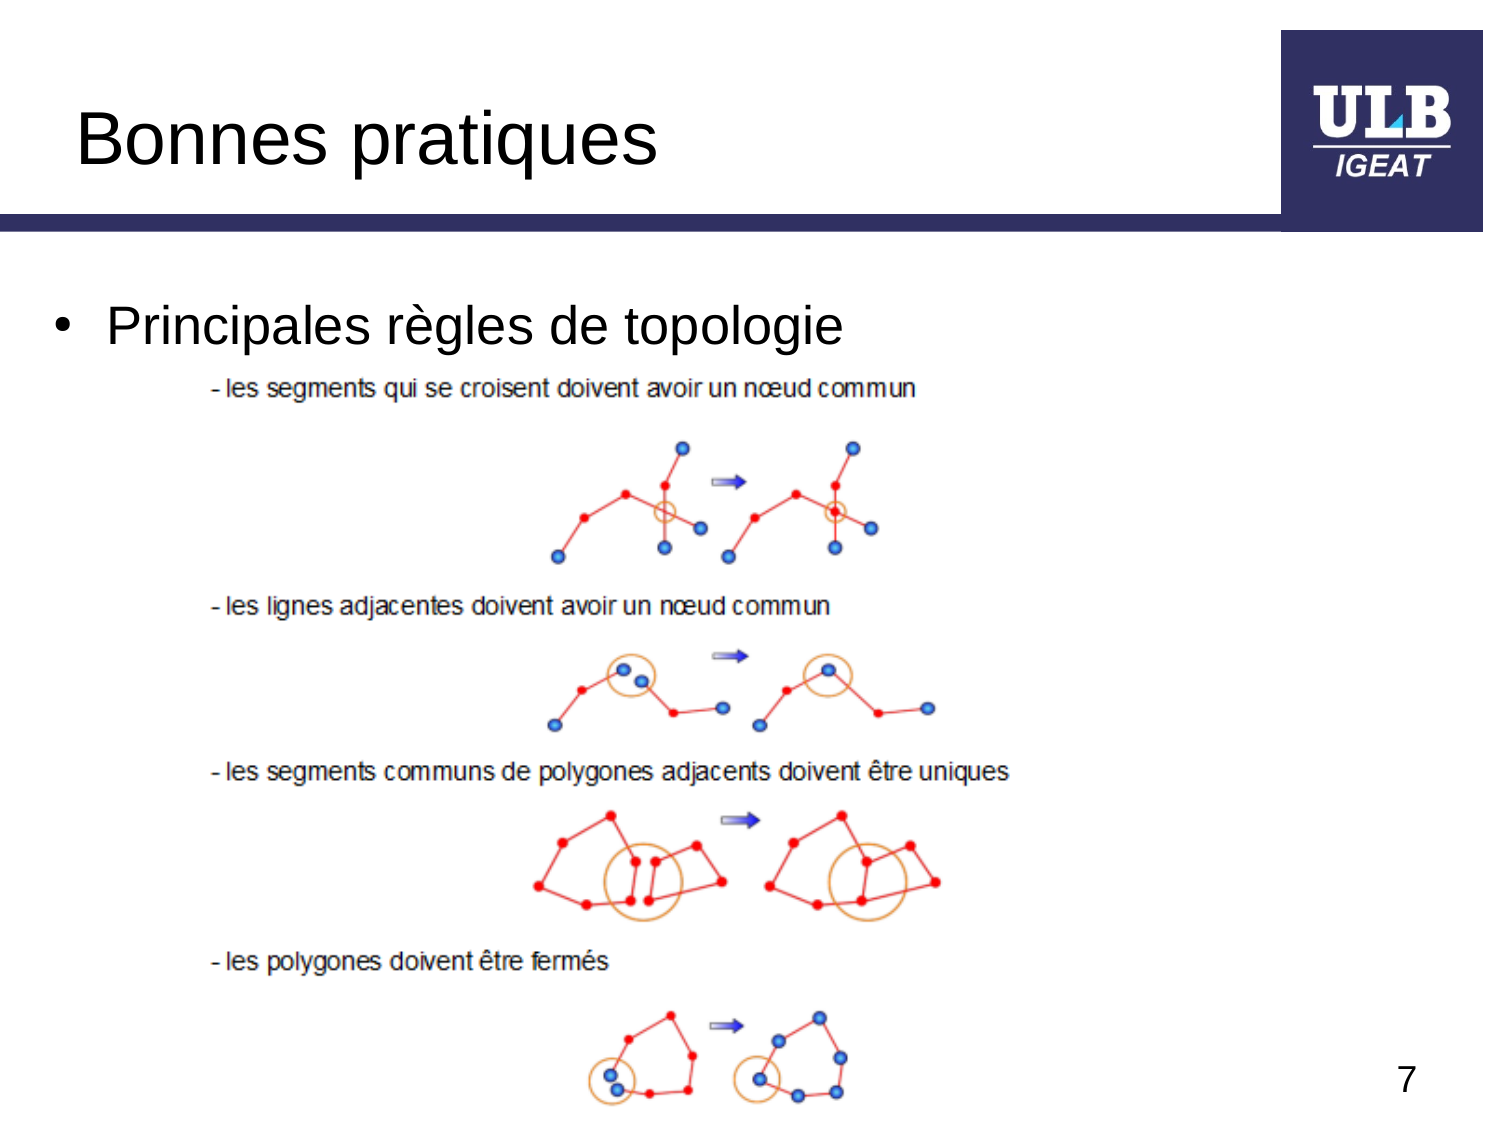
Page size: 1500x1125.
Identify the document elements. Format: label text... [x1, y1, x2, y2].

title Bonnes pratiques [75, 44, 1425, 233]
picture [185, 364, 1103, 1125]
list Principales règles de topologie [35, 295, 1477, 1111]
picture [1281, 30, 1483, 232]
